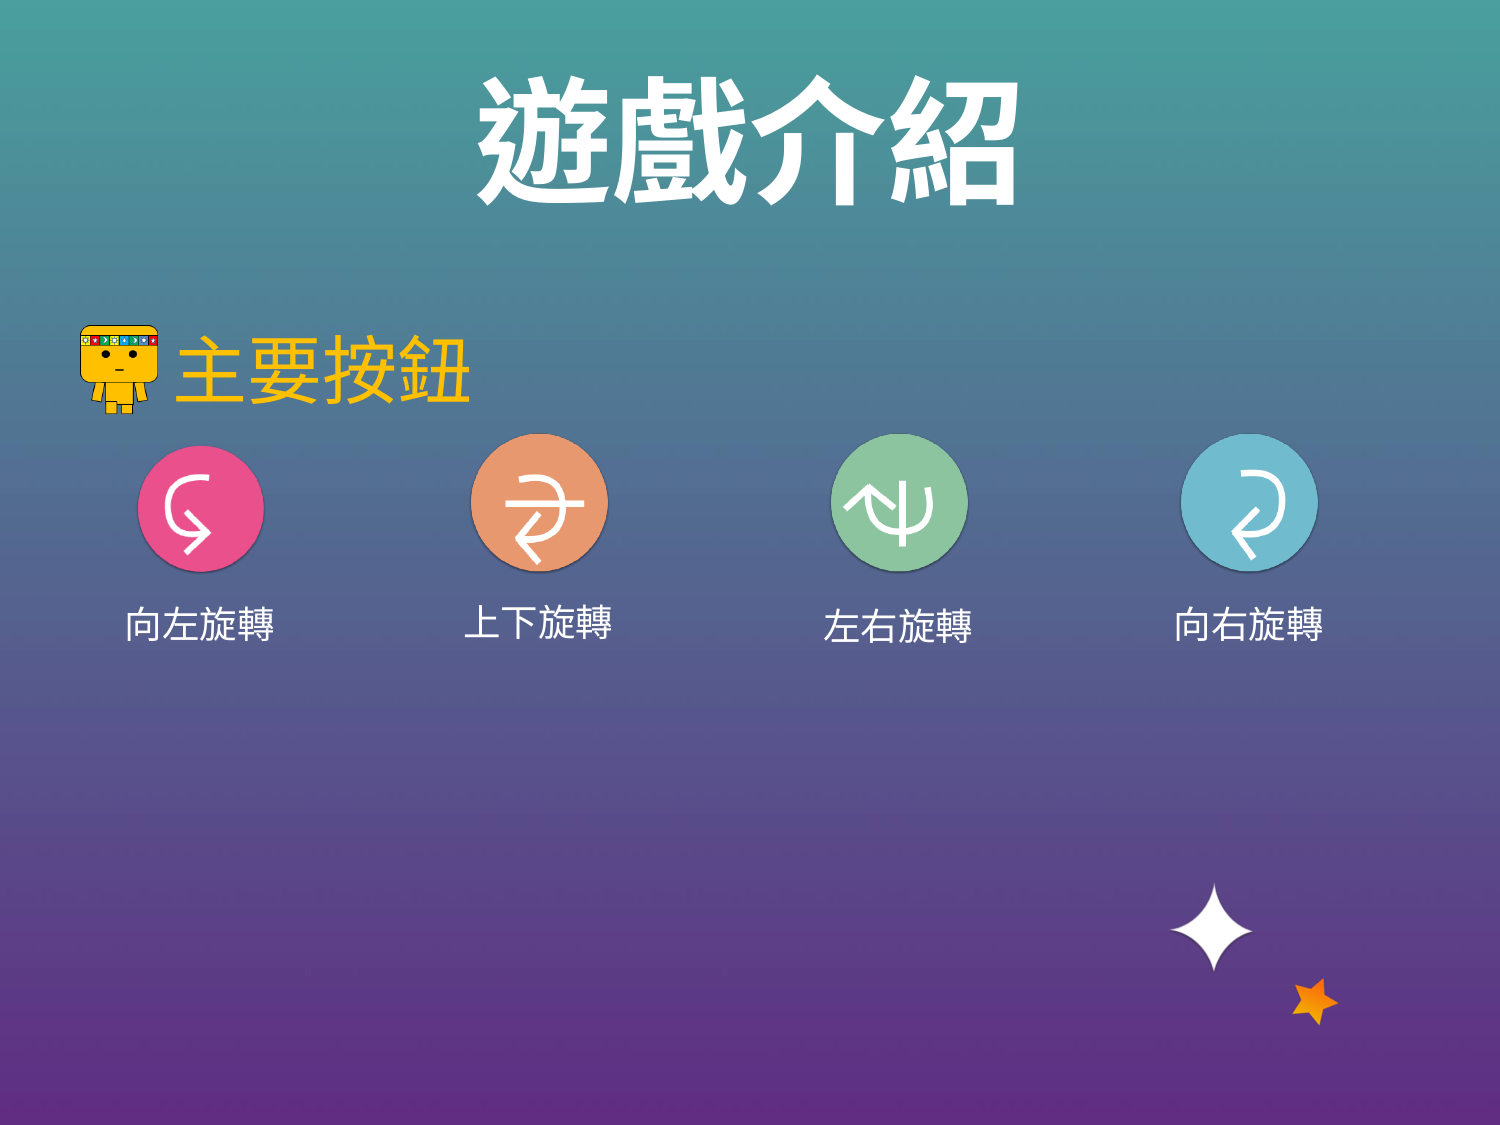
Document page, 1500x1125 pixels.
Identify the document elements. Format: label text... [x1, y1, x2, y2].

picture [0, 0, 1500, 1125]
text_box 左右旋轉 [808, 595, 991, 657]
text_box 上下旋轉 [448, 591, 631, 652]
text_box 向右旋轉 [1158, 593, 1341, 654]
text_box 主要按鈕 [157, 316, 502, 423]
title 遊戲介紹 [75, 45, 1426, 233]
text_box 向左旋轉 [109, 593, 292, 654]
